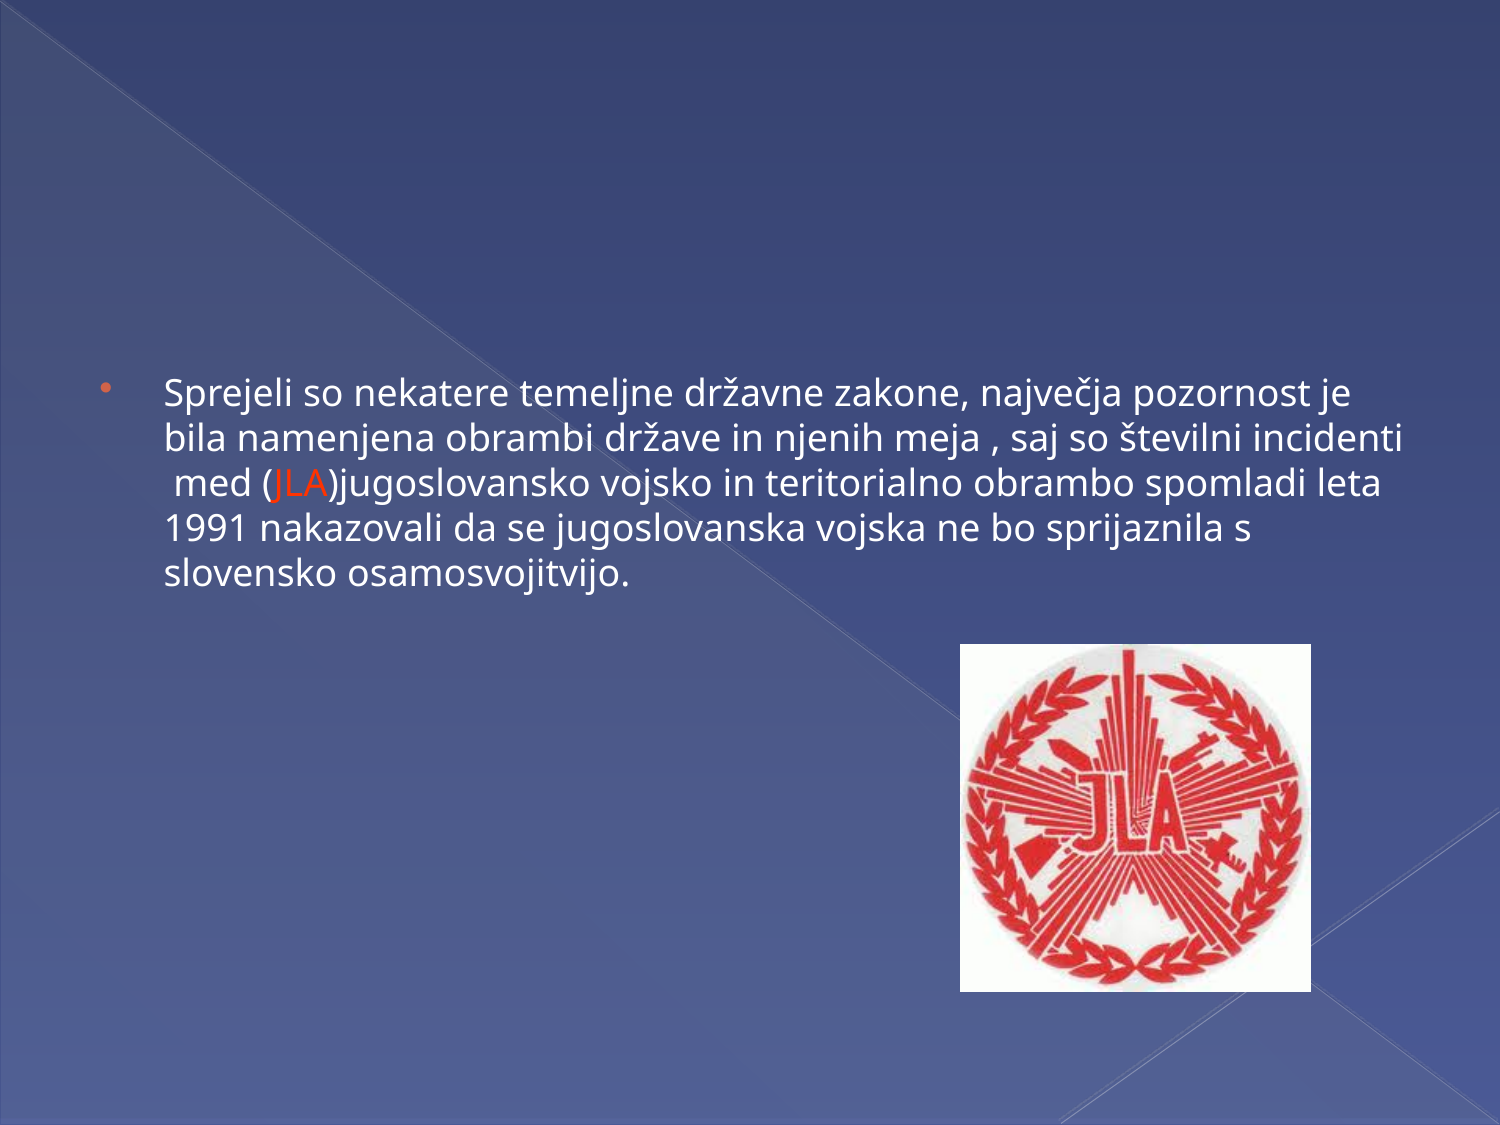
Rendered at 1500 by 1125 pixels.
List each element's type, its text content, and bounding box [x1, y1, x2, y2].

picture [960, 644, 1311, 992]
list Sprejeli so nekatere temeljne državne zakone, največja pozornost je bila namenjena obrambi države in njenih meja , saj so številni incidenti med (JLA)jugoslovansko vojsko in teritorialno obrambo spomladi leta 1991 nakazovali da se jugoslovanska vojska ne bo sprijaznila s slovensko osamosvojitvijo. [75, 308, 1425, 1059]
